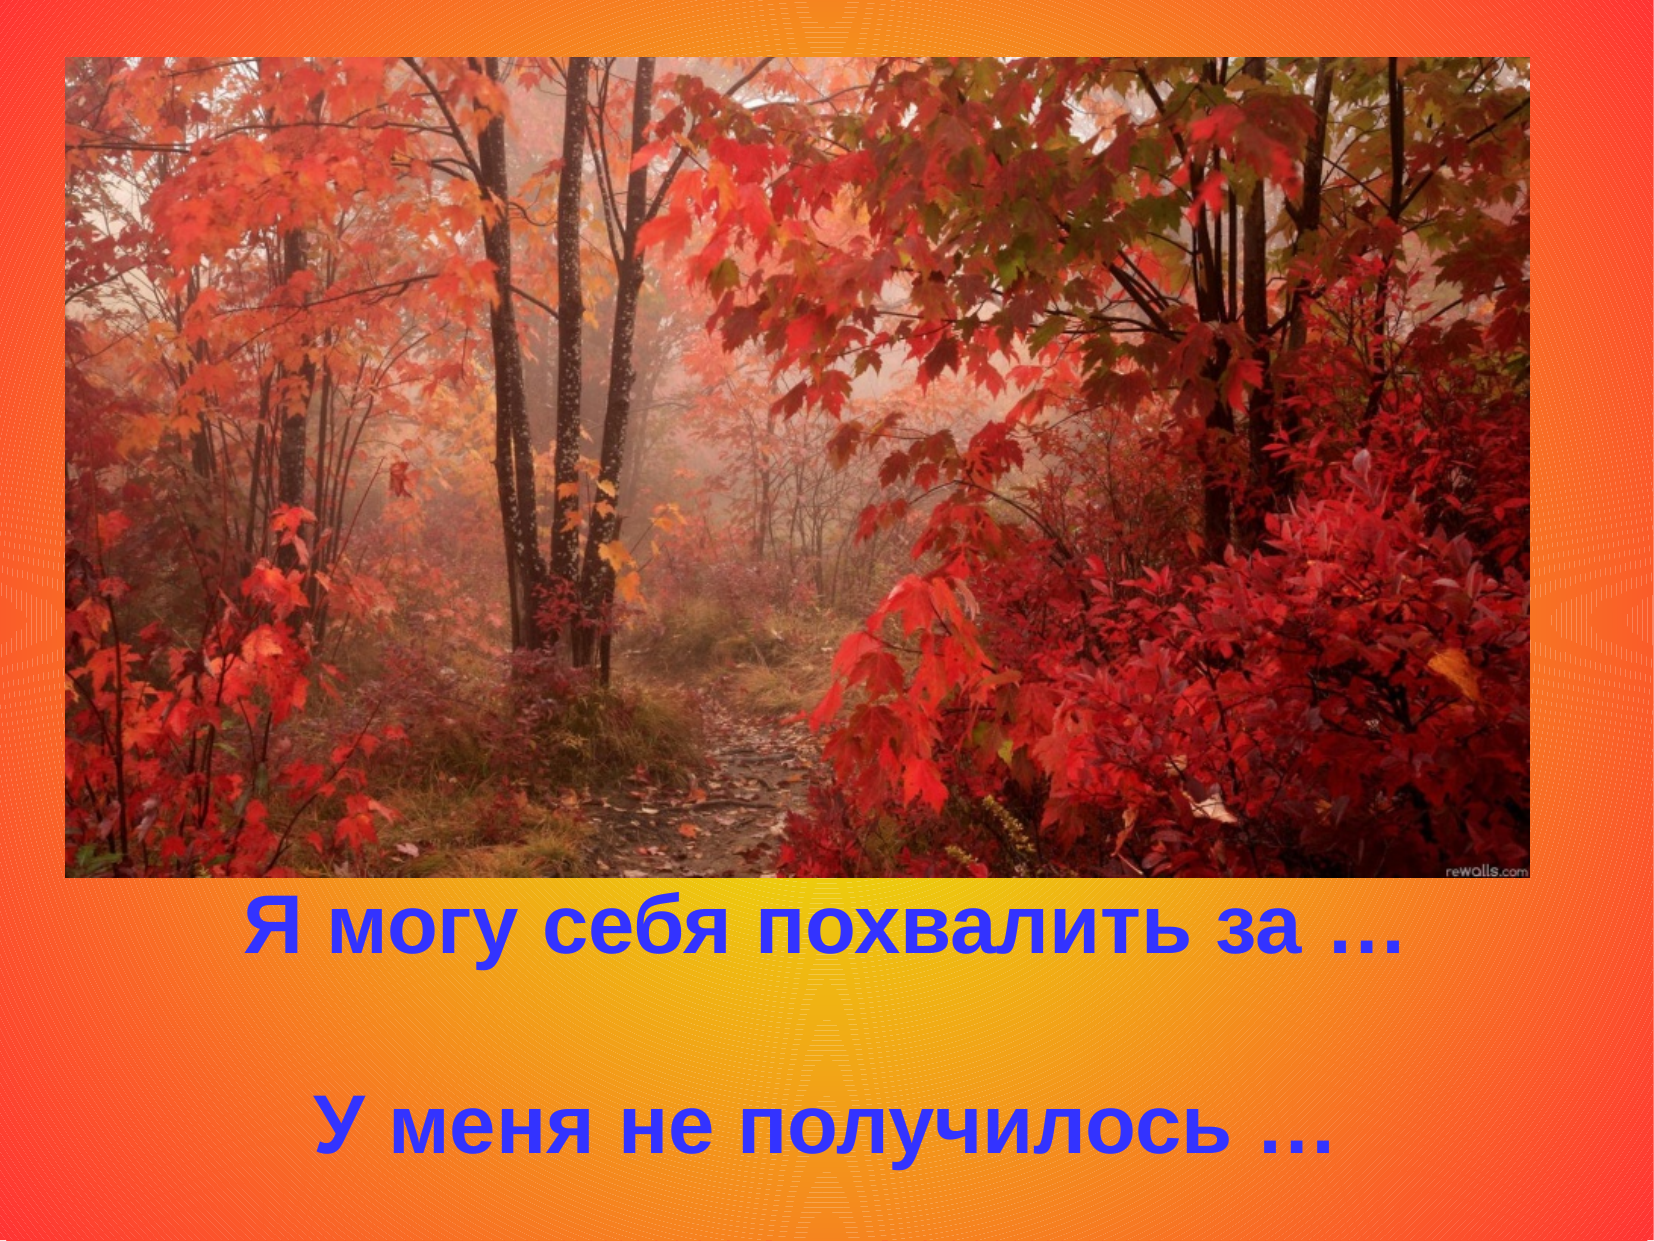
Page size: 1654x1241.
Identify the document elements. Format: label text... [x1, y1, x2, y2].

title Я могу себя похвалить за … У меня не получилось … [0, 0, 1654, 1241]
picture [65, 57, 1530, 878]
